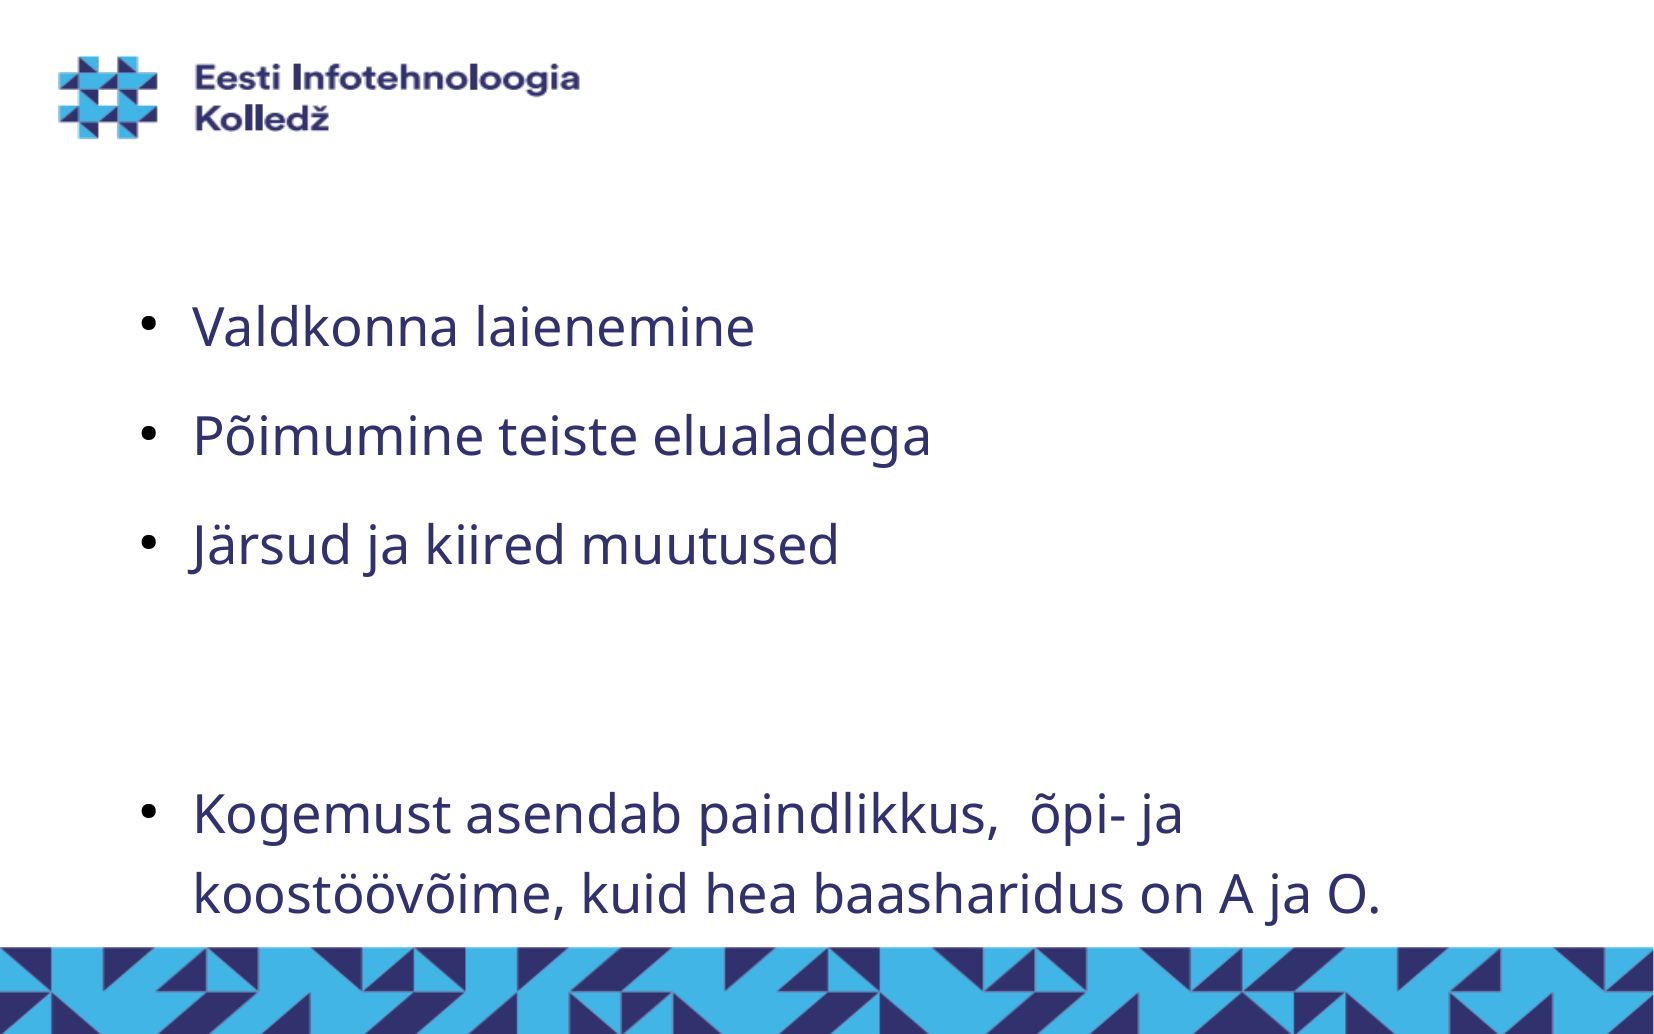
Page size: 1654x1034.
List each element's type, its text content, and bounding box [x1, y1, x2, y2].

title [121, 85, 1534, 259]
list Valdkonna laienemine Põimumine teiste elualadega Järsud ja kiired muutused Kogemust asendab paindlikkus, õpi- ja koostöövõime, kuid hea baasharidus on A ja O. [121, 287, 1534, 939]
